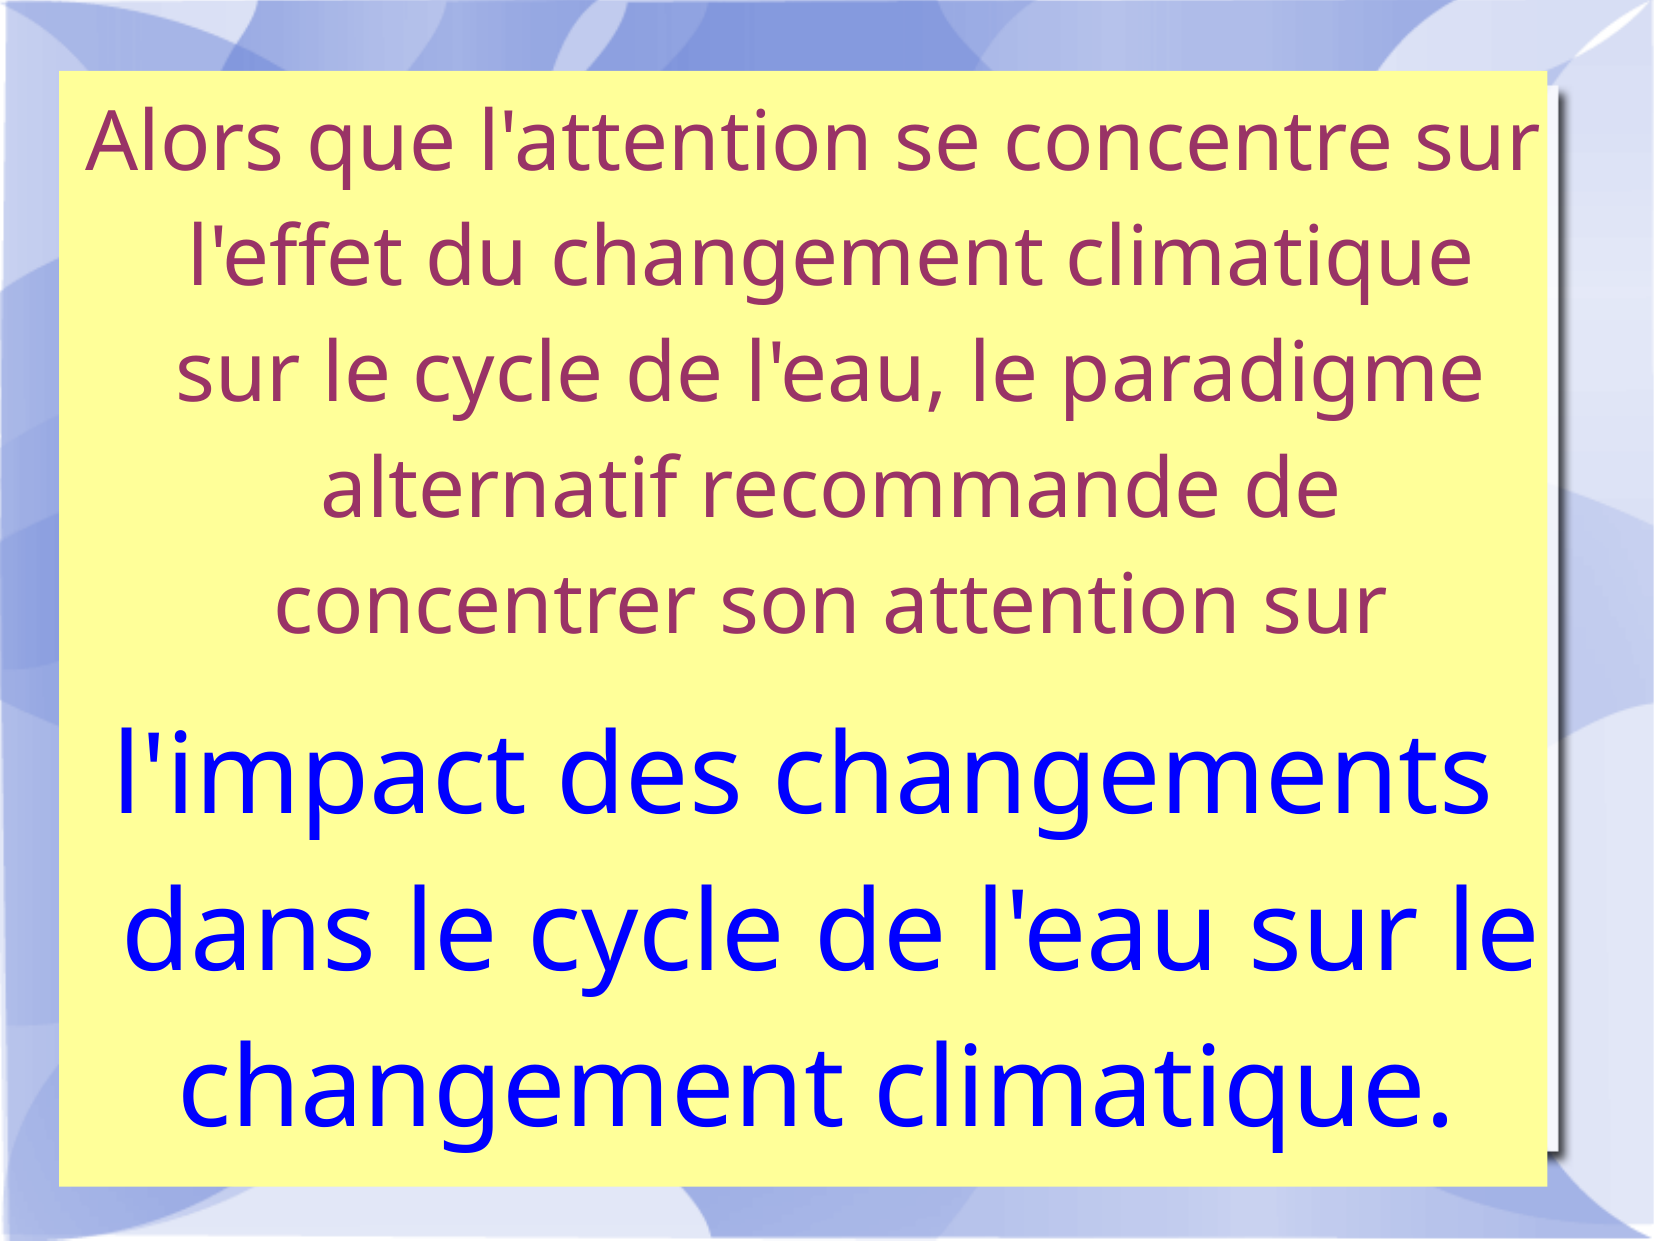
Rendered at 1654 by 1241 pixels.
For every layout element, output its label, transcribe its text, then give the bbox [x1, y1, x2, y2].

picture [0, 0, 1654, 1241]
list Alors que l'attention se concentre sur l'effet du changement climatique sur le cycle de l'eau, le paradigme alternatif recommande de concentrer son attention sur l'impact des changements dans le cycle de l'eau sur le changement climatique. [59, 70, 1548, 1187]
